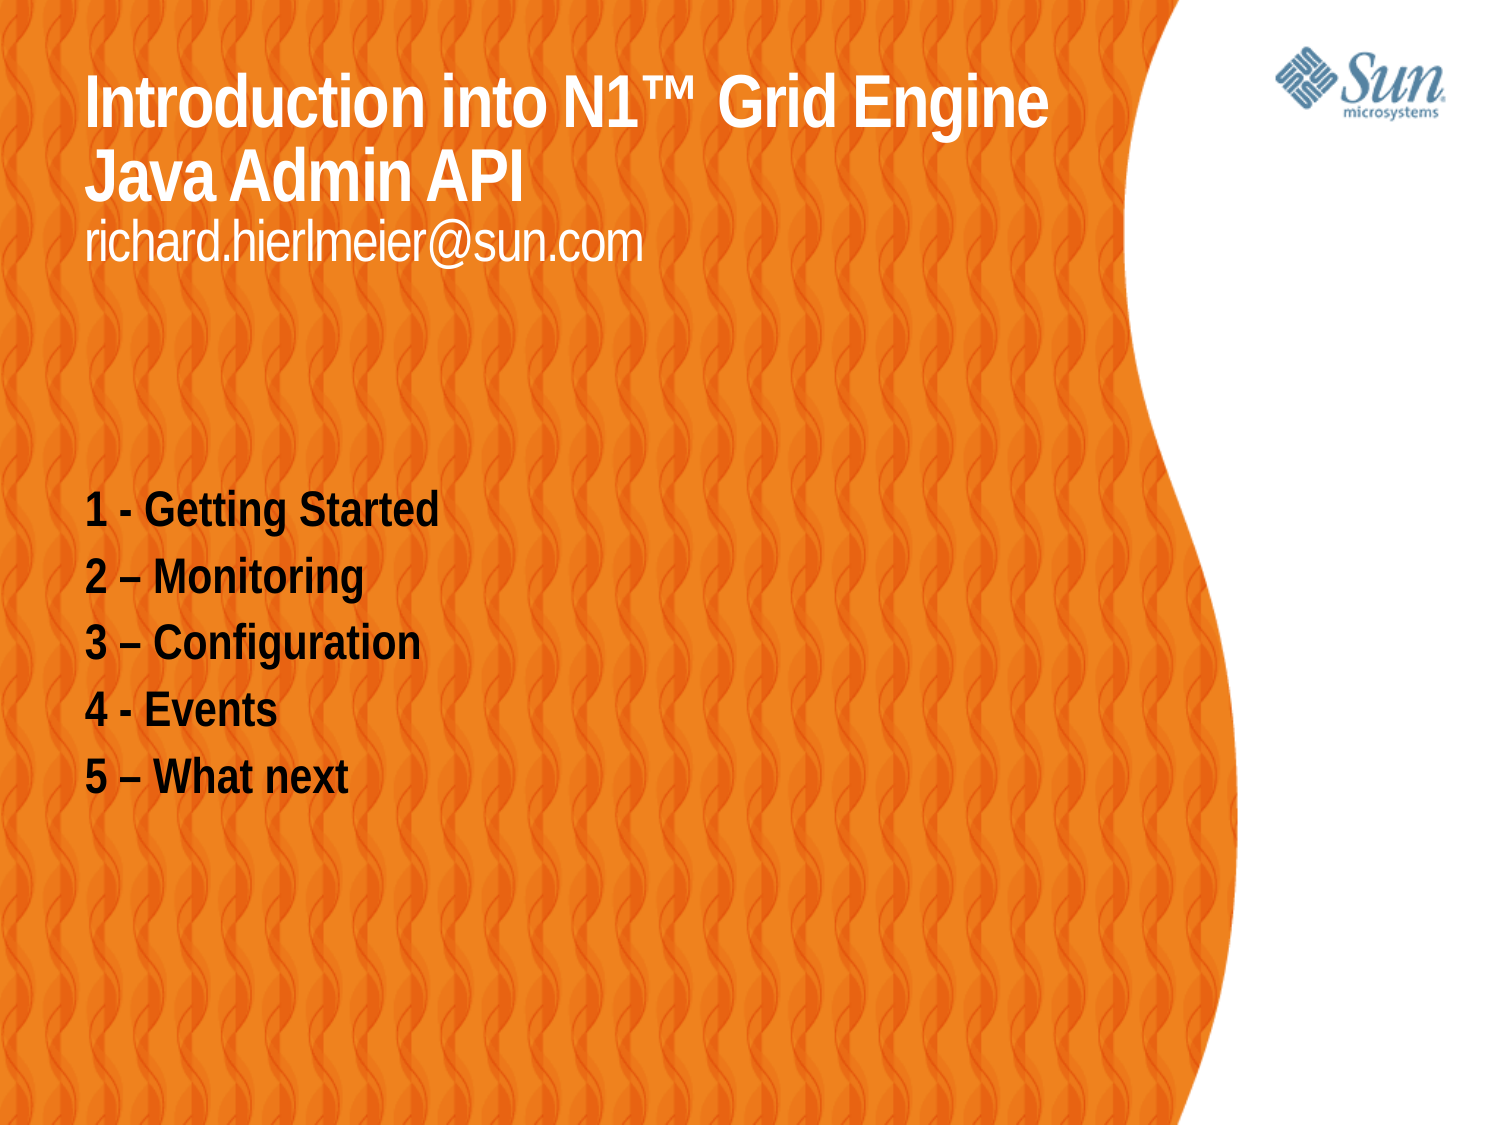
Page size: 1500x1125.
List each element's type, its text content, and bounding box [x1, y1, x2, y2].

text_box Introduction into N1™ Grid Engine Java Admin API richard.hierlmeier@sun.com [84, 69, 1159, 310]
list 1 - Getting Started 2 – Monitoring 3 – Configuration 4 - Events 5 – What next [84, 487, 1085, 1059]
picture [0, 0, 1500, 1125]
